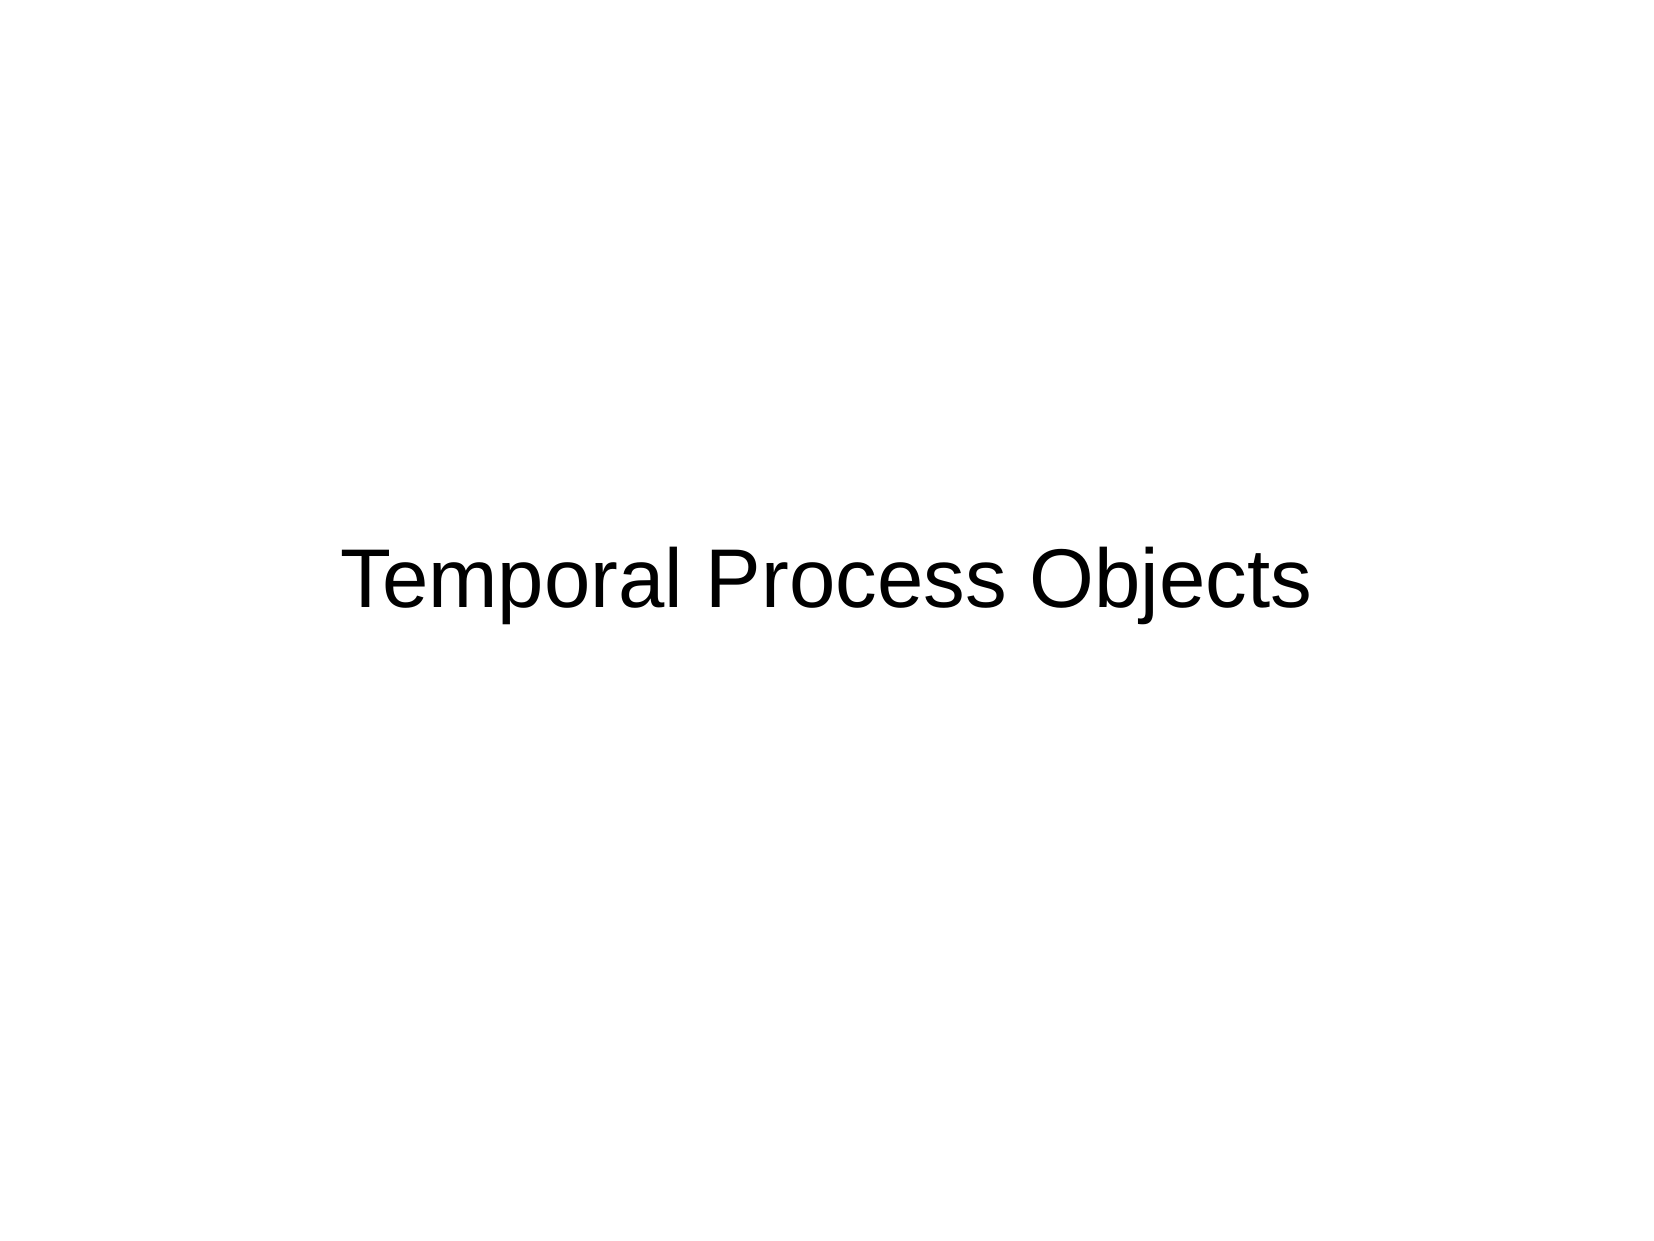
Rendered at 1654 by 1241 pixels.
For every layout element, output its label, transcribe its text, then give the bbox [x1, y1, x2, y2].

subtitle Temporal Process Objects [82, 56, 1571, 1102]
